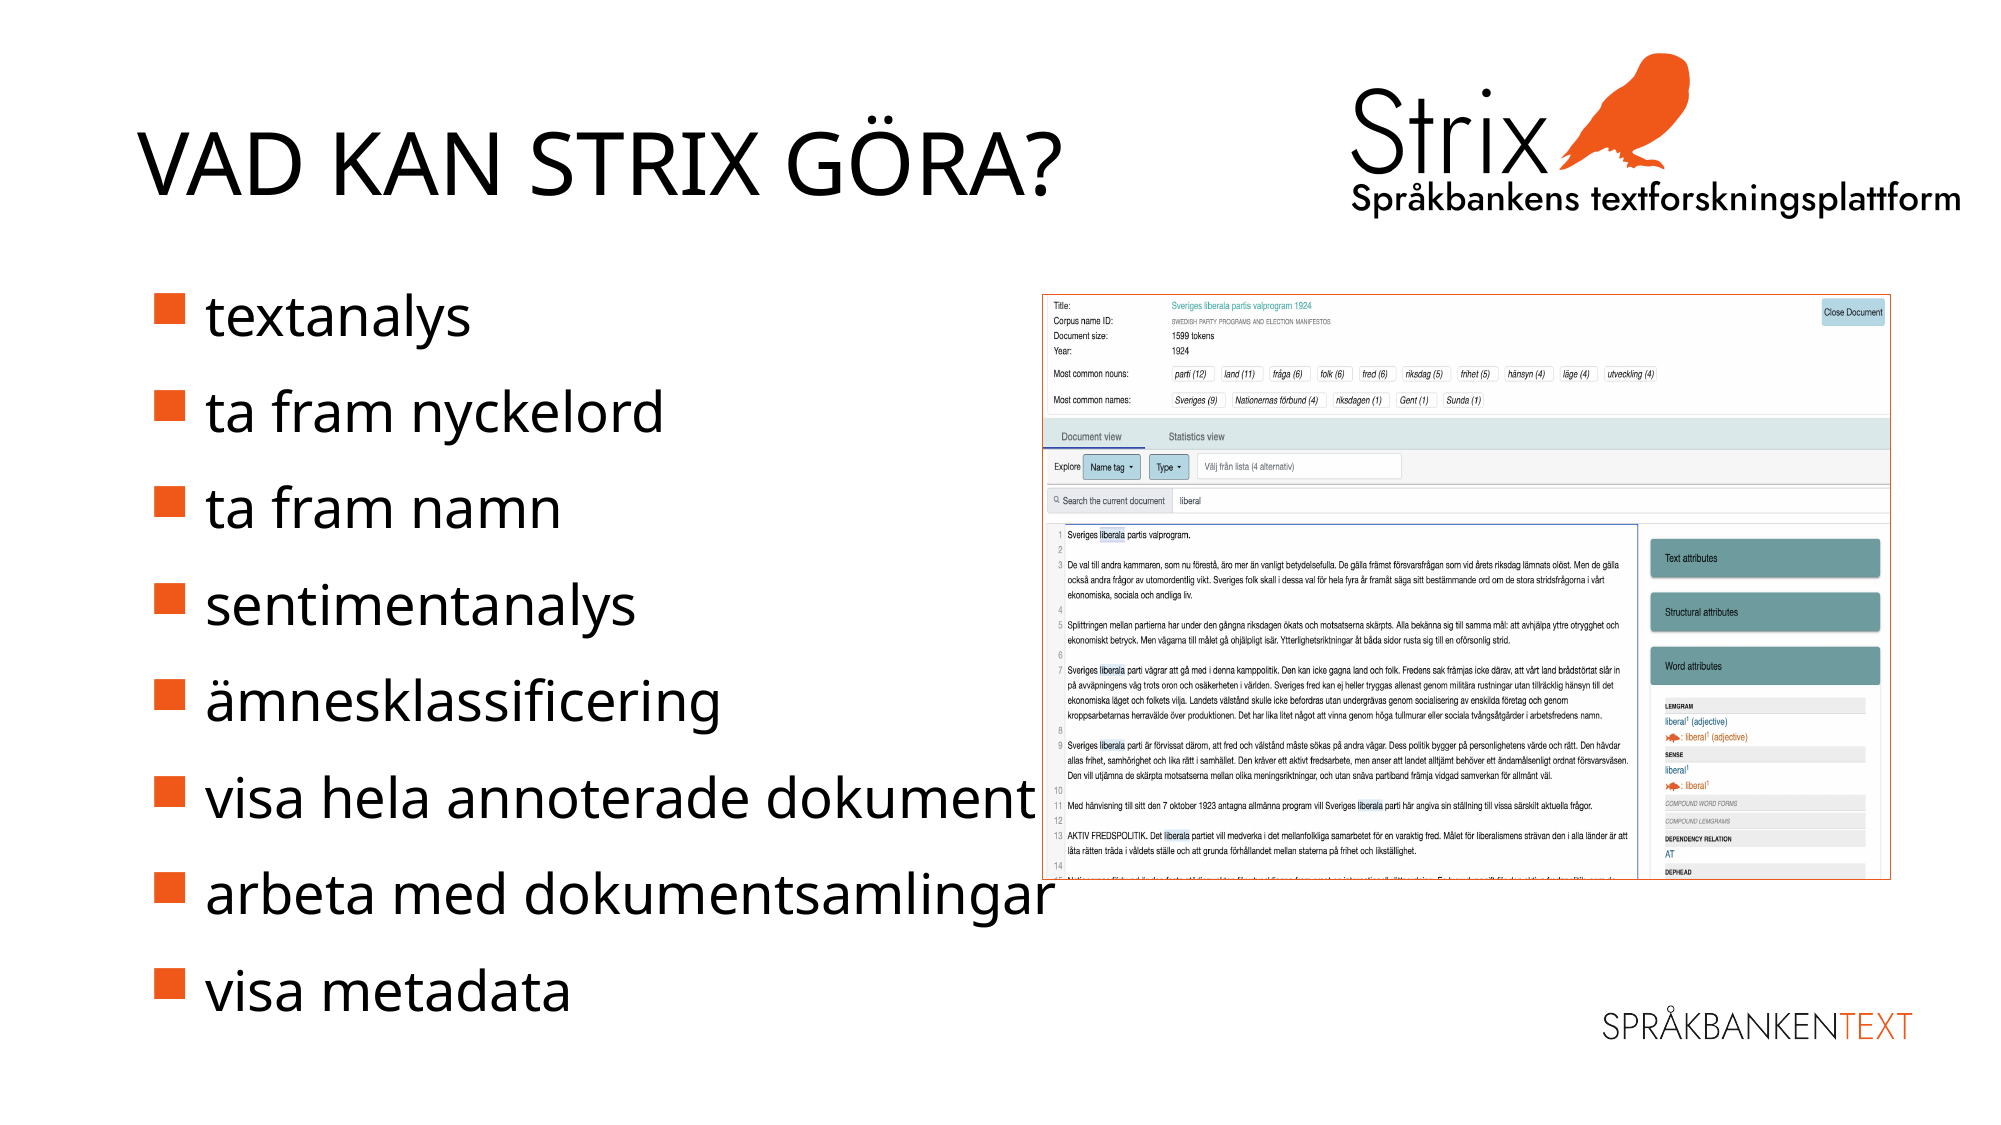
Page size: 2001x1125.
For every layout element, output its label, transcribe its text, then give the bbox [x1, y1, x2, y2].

list textanalys ta fram nyckelord ta fram namn sentimentanalys ämnesklassificering visa hela annoterade dokument arbeta med dokumentsamlingar visa metadata [137, 281, 1861, 1034]
title Vad kan Strix göra? [137, 98, 1336, 225]
picture [1043, 295, 1890, 879]
picture [1336, 41, 1979, 235]
picture [1600, 998, 1959, 1125]
